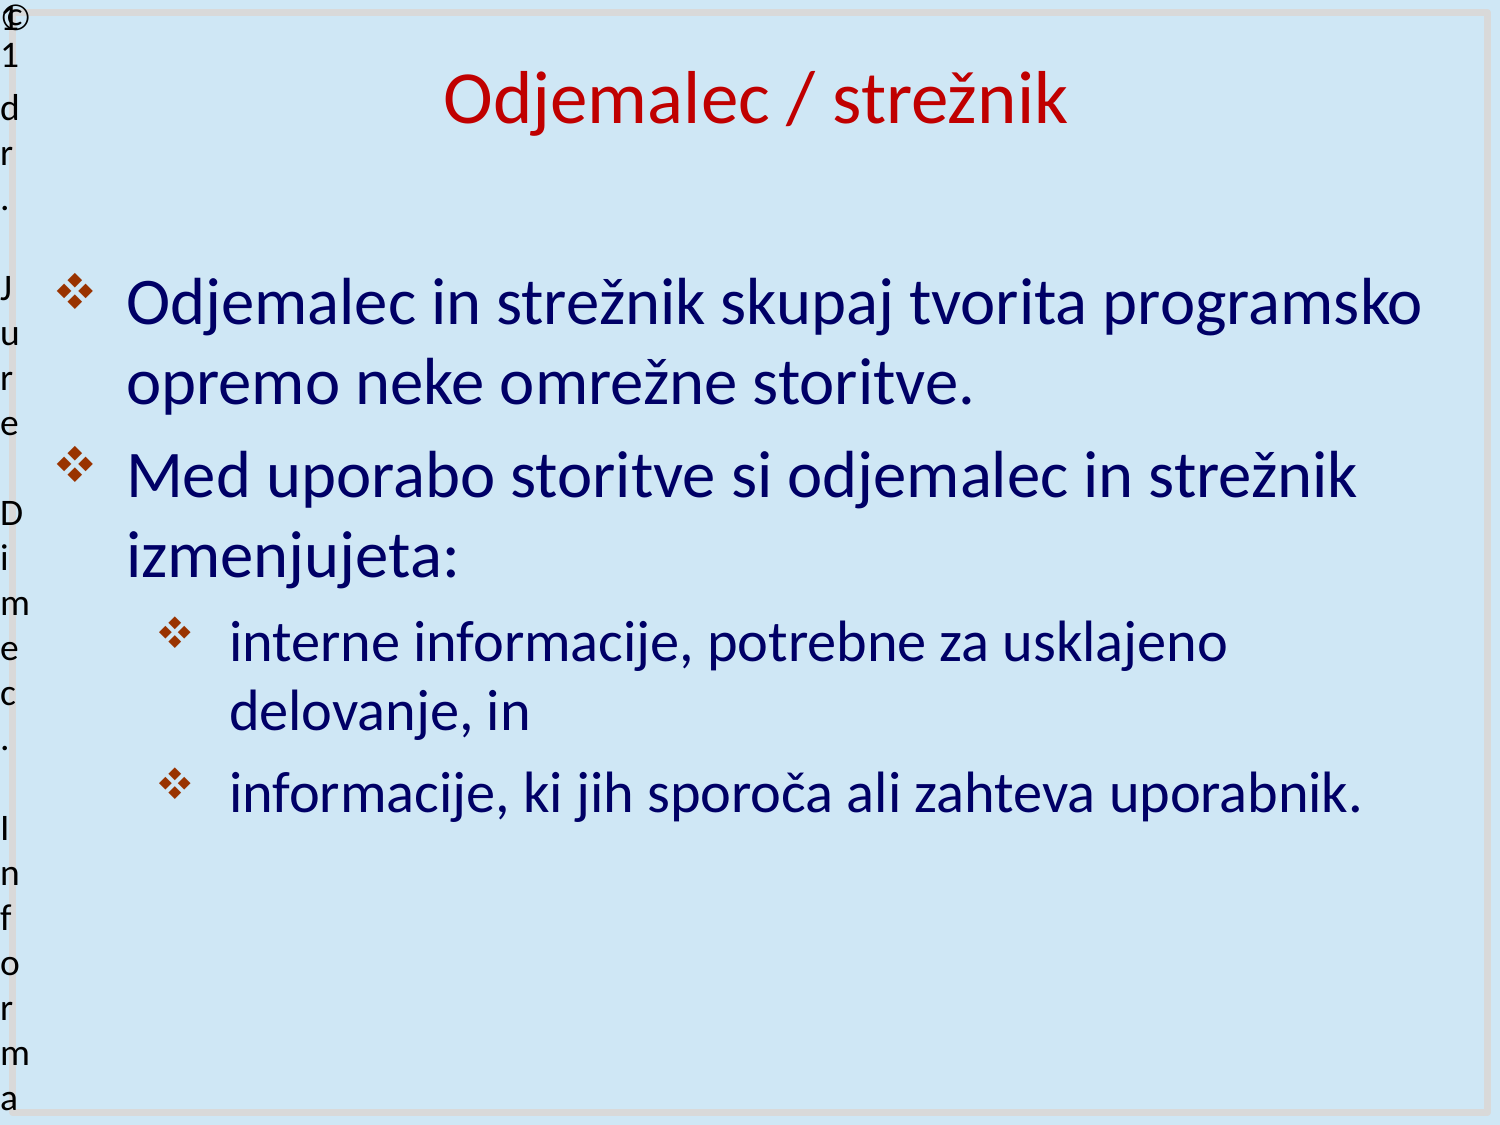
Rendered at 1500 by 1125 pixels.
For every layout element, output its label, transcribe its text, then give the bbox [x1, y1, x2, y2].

list Odjemalec in strežnik skupaj tvorita programsko opremo neke omrežne storitve. Med uporabo storitve si odjemalec in strežnik izmenjujeta: interne informacije, potrebne za usklajeno delovanje, in informacije, ki jih sporoča ali zahteva uporabnik. [37, 249, 1475, 1050]
title Odjemalec / strežnik [37, 37, 1475, 150]
